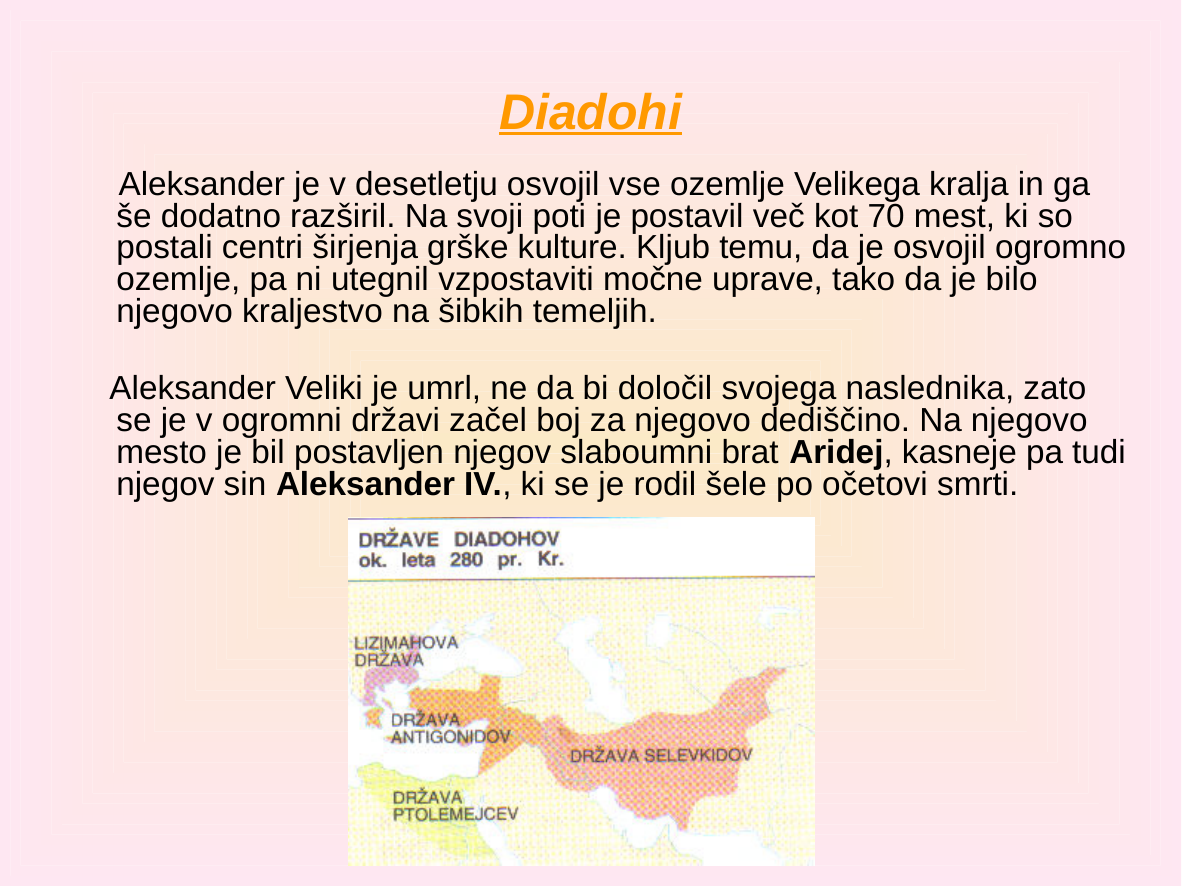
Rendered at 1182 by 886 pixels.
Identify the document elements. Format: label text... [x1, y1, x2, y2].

list Aleksander je v desetletju osvojil vse ozemlje Velikega kralja in ga še dodatno razširil. Na svoji poti je postavil več kot 70 mest, ki so postali centri širjenja grške kulture. Kljub temu, da je osvojil ogromno ozemlje, pa ni utegnil vzpostaviti močne uprave, tako da je bilo njegovo kraljestvo na šibkih temeljih. Aleksander Veliki je umrl, ne da bi določil svojega naslednika, zato se je v ogromni državi začel boj za njegovo dediščino. Na njegovo mesto je bil postavljen njegov slaboumni brat Aridej, kasneje pa tudi njegov sin Aleksander IV., ki se je rodil šele po očetovi smrti. [60, 163, 1141, 536]
picture [348, 517, 815, 866]
title Diadohi [59, 35, 1123, 184]
